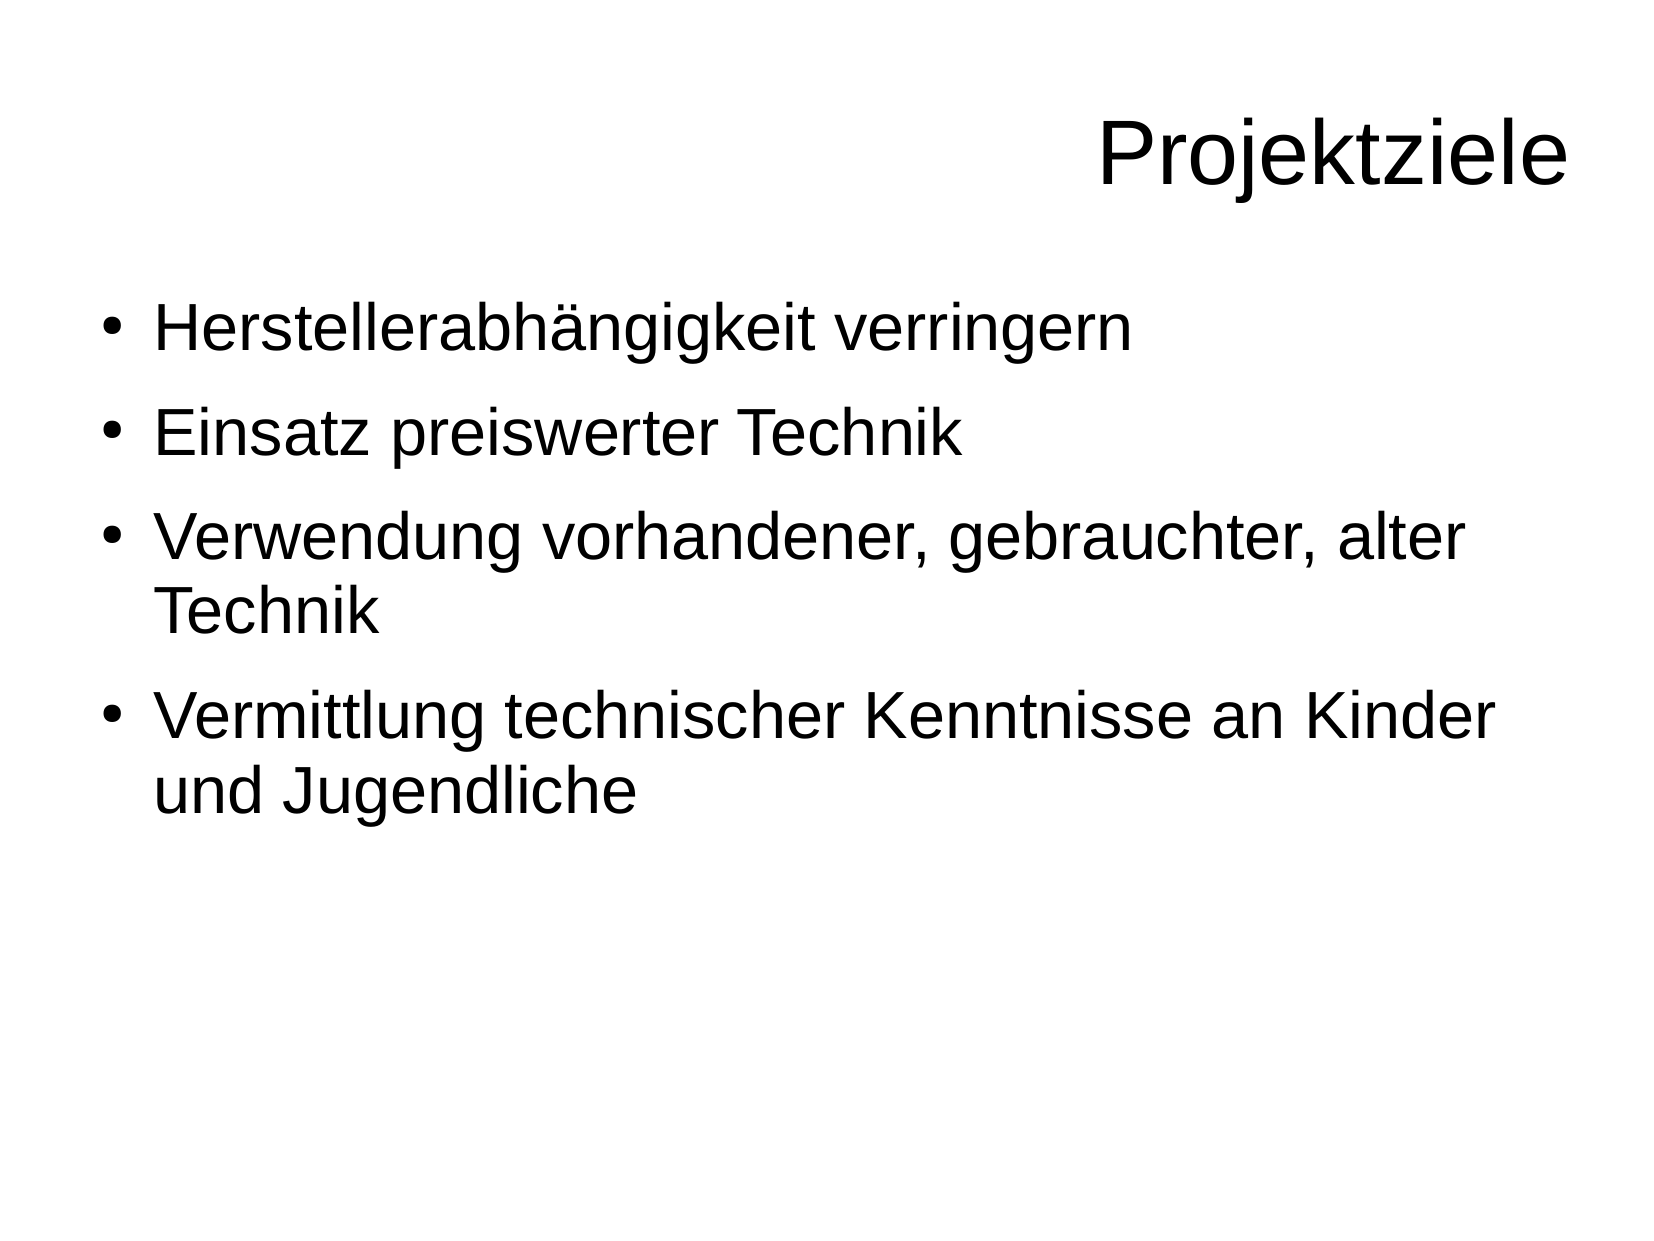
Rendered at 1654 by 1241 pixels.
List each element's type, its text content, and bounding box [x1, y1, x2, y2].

title Projektziele [82, 49, 1571, 257]
list Herstellerabhängigkeit verringern Einsatz preiswerter Technik Verwendung vorhandener, gebrauchter, alter Technik Vermittlung technischer Kenntnisse an Kinder und Jugendliche [82, 290, 1571, 1109]
